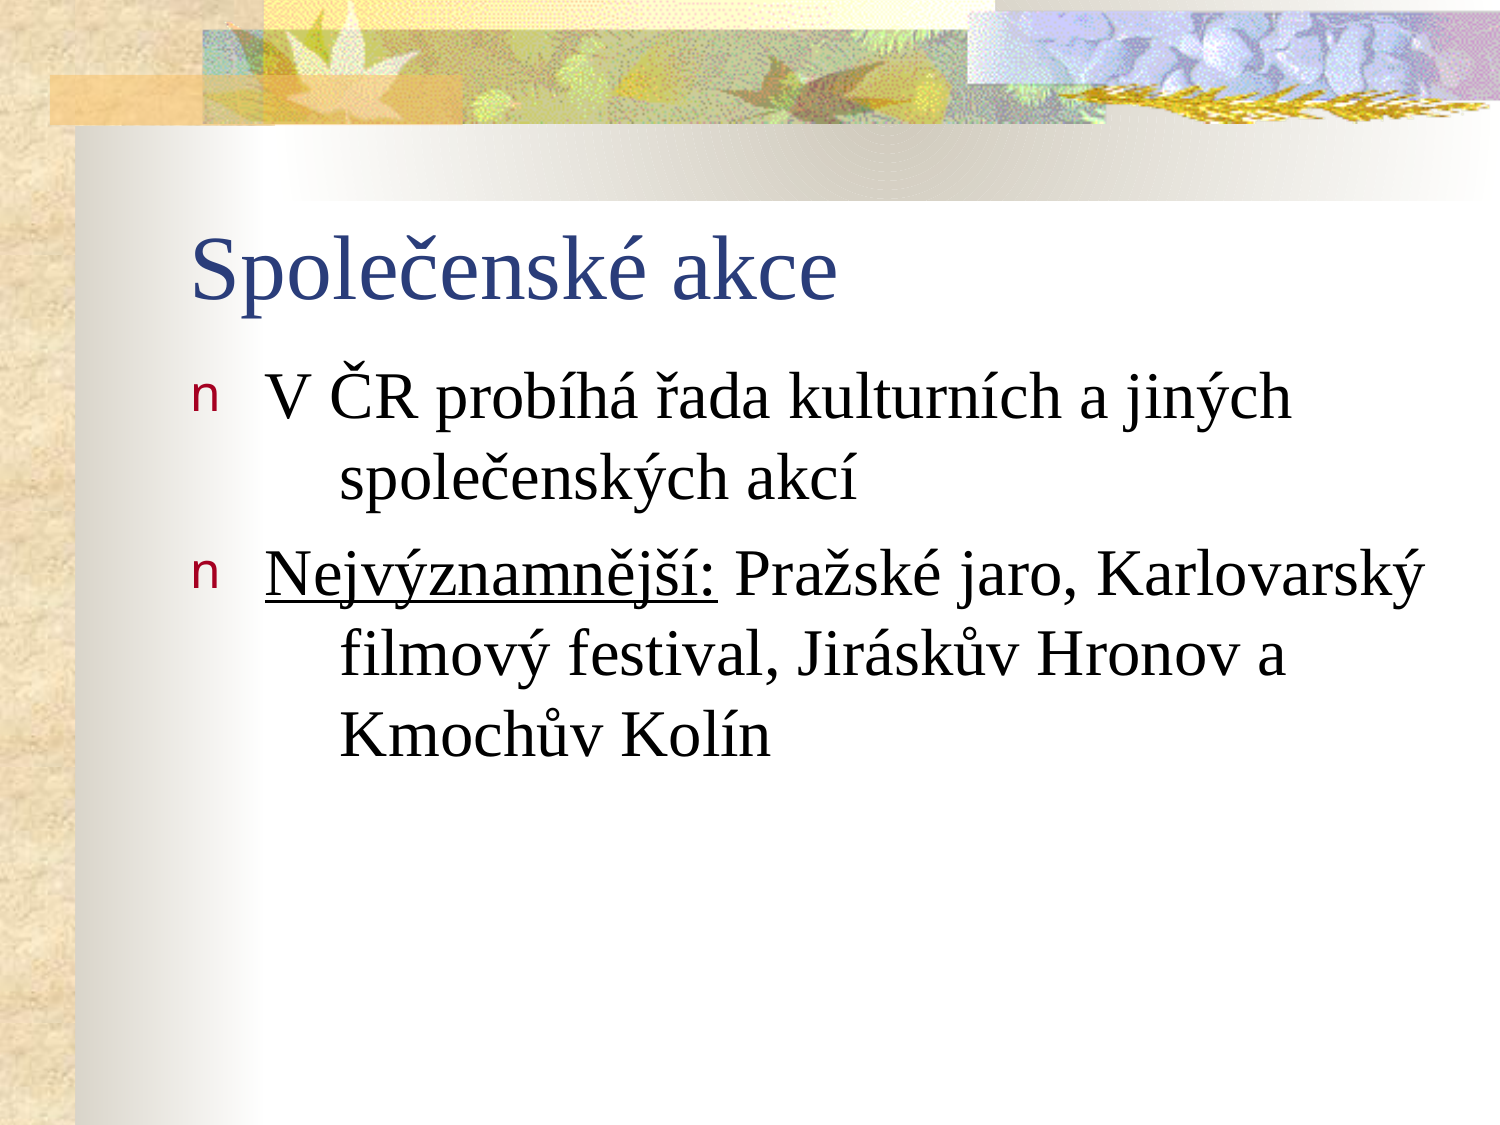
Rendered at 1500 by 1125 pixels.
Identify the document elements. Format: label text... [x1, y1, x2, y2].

title Společenské akce [174, 137, 1450, 325]
list V ČR probíhá řada kulturních a jiných společenských akcí Nejvýznamnější: Pražské jaro, Karlovarský filmový festival, Jiráskův Hronov a Kmochův Kolín [174, 344, 1450, 1020]
